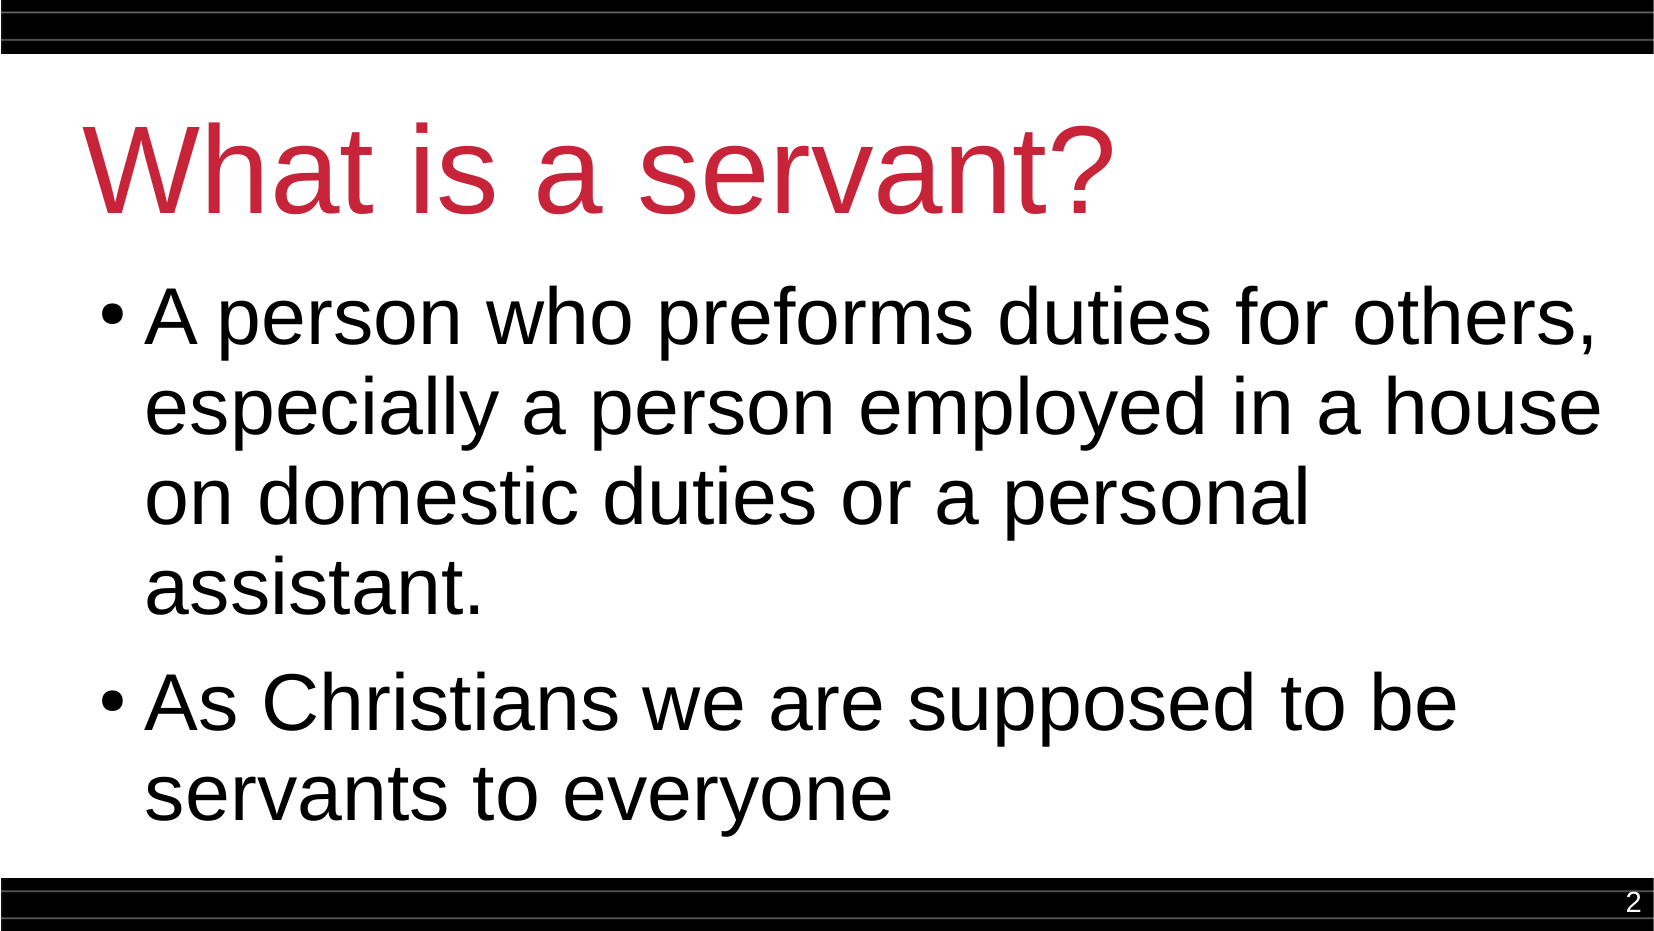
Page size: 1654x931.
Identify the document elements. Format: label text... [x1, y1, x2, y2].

picture [1, 878, 1654, 931]
list A person who preforms duties for others, especially a person employed in a house on domestic duties or a personal assistant. As Christians we are supposed to be servants to everyone [82, 271, 1621, 841]
picture [1, 0, 1654, 54]
title What is a servant? [82, 92, 1571, 249]
